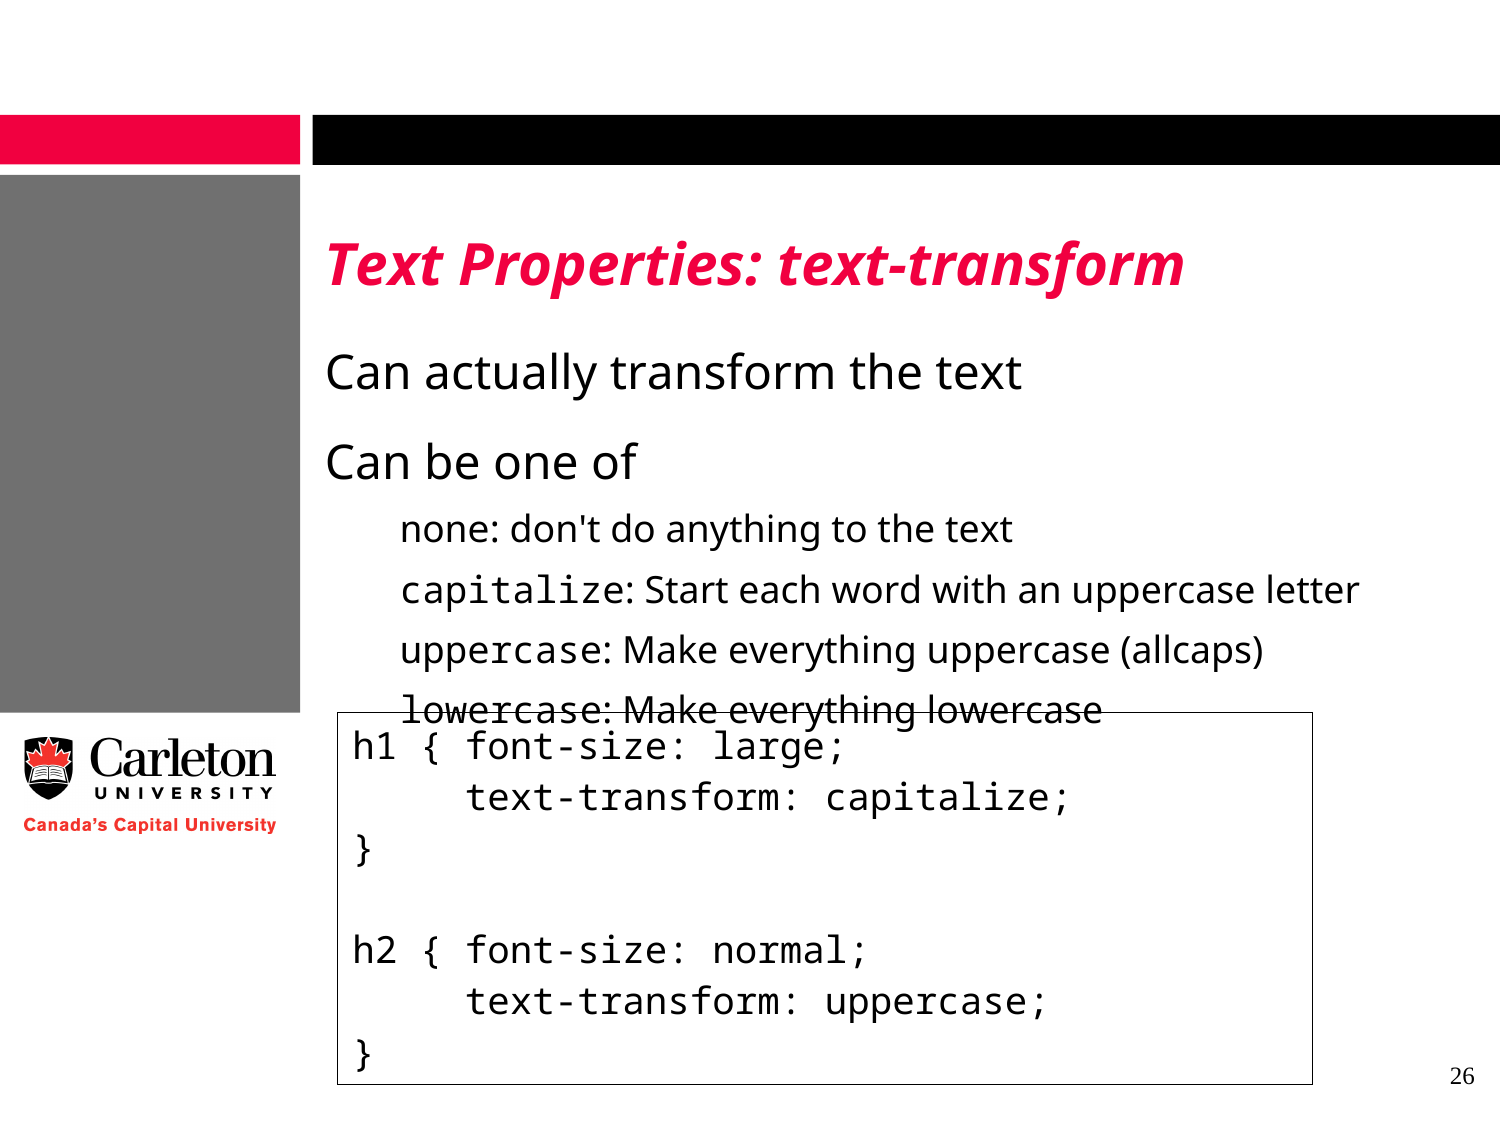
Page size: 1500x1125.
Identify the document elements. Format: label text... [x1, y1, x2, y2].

list Can actually transform the text Can be one of none: don't do anything to the text capitalize: Start each word with an uppercase letter uppercase: Make everything uppercase (allcaps) lowercase: Make everything lowercase [324, 324, 1450, 1036]
title Text Properties: text-transform [324, 194, 1450, 324]
picture [24, 737, 276, 834]
text_box h1 { font-size: large; text-transform: capitalize; } h2 { font-size: normal; text-transform: uppercase; } [337, 712, 1313, 1044]
